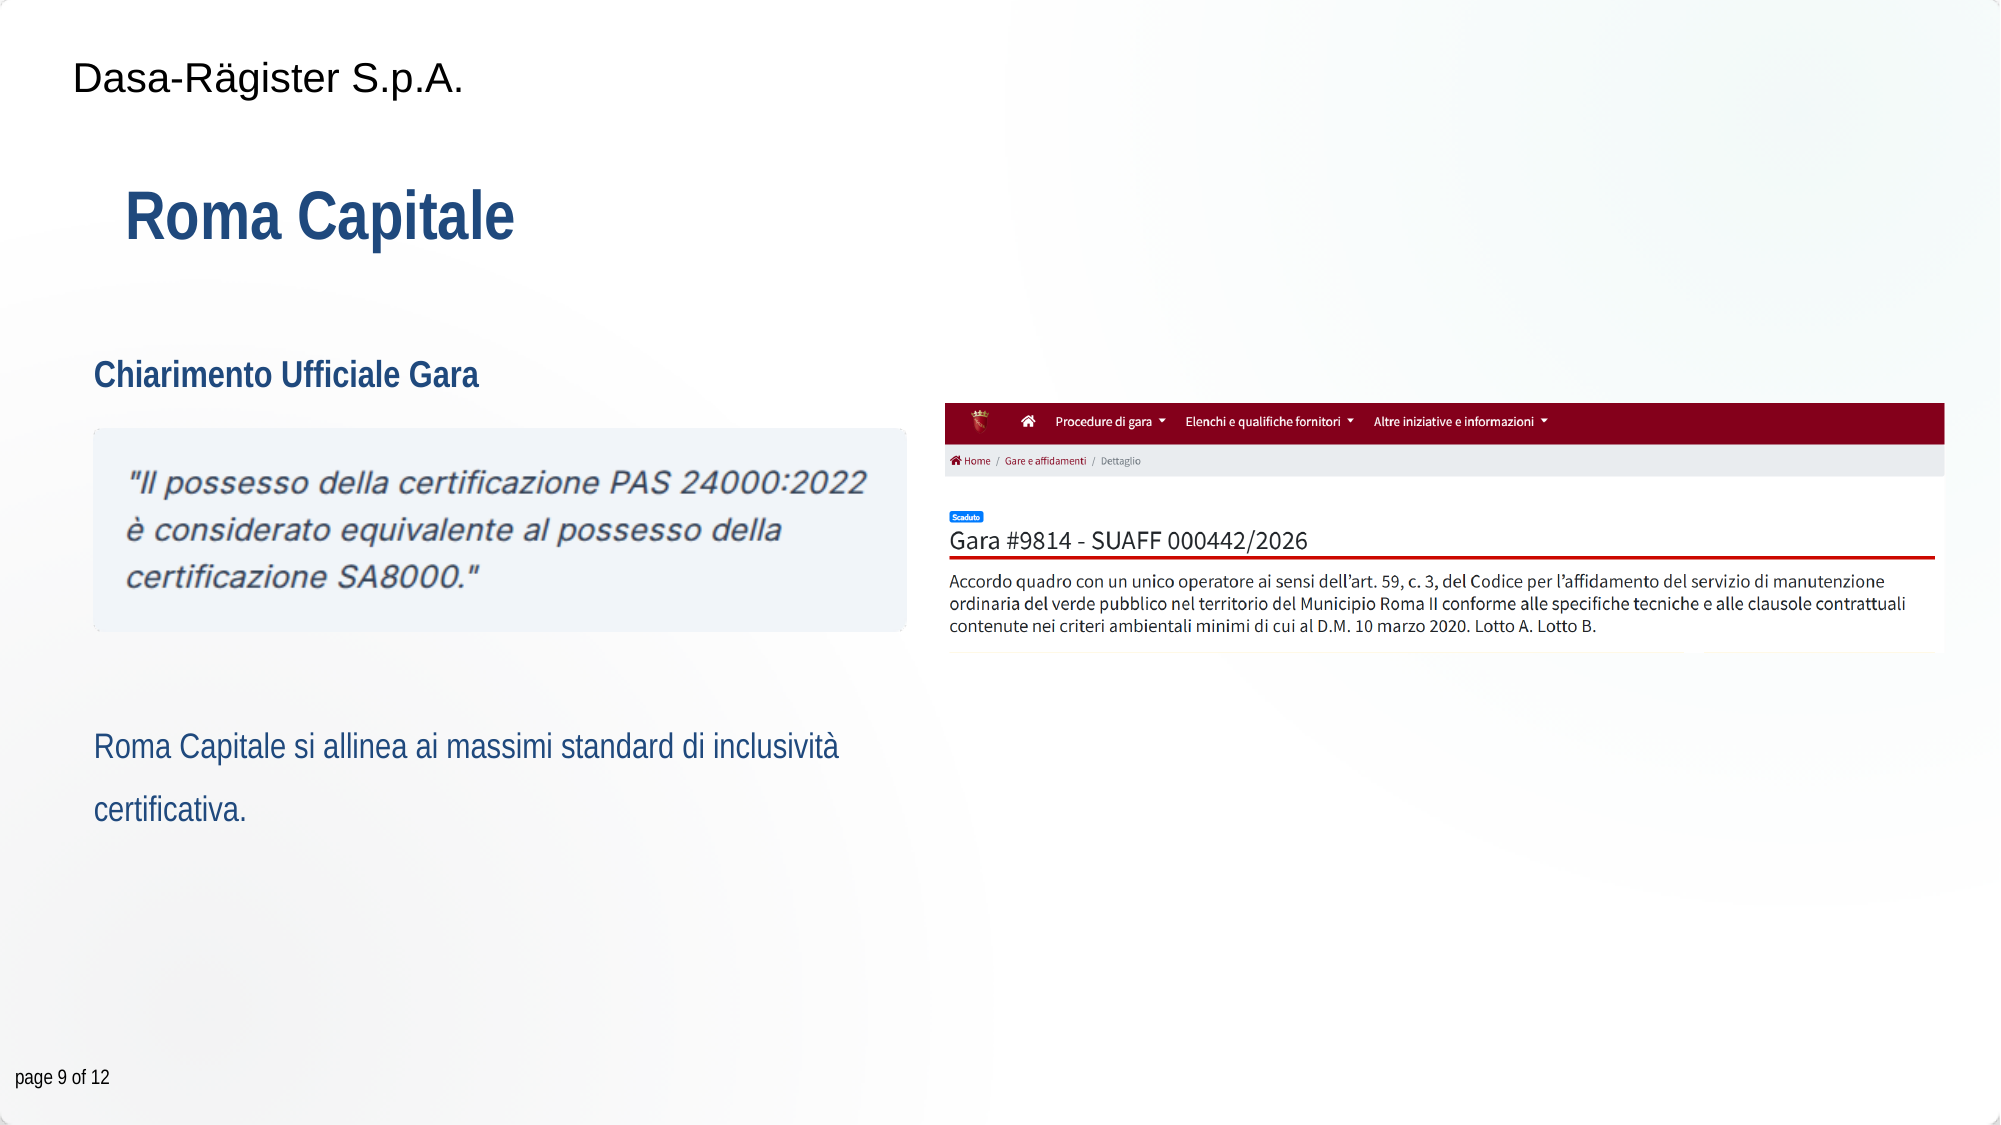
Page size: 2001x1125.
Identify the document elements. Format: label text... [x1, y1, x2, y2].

text_box page 9 of 12 [0, 994, 493, 1100]
text_box Roma Capitale [125, 170, 946, 254]
picture [0, 0, 2000, 1125]
text_box Chiarimento Ufficiale Gara [93, 327, 612, 395]
text_box Dasa-Rägister S.p.A. [0, 0, 493, 117]
text_box Roma Capitale si allinea ai massimi standard di inclusività certificativa. [93, 701, 907, 830]
